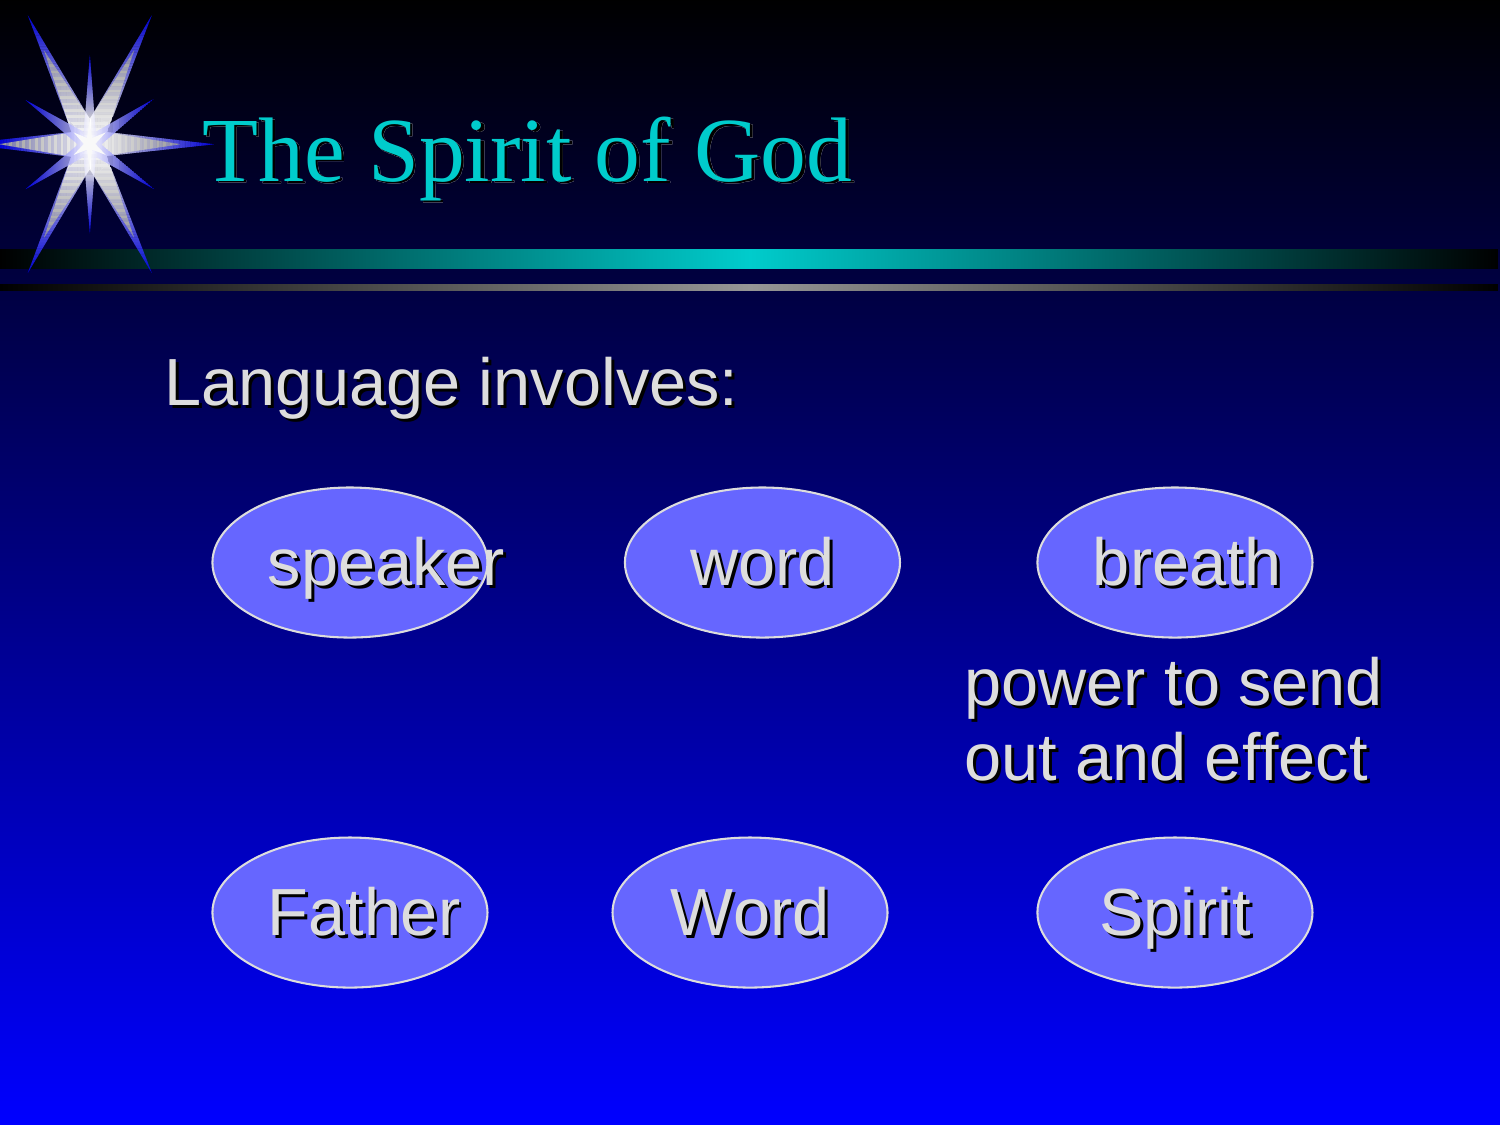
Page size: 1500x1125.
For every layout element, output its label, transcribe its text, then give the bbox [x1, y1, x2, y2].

text_box 20 [38, 239, 49, 245]
text_box Father [212, 837, 488, 988]
title The Spirit of God [187, 56, 1463, 244]
text_box speaker [212, 487, 487, 638]
text_box Spirit [1037, 837, 1313, 988]
text_box 20 [131, 239, 141, 245]
text_box 20 [134, 107, 138, 117]
text_box power to send out and effect [950, 637, 1476, 803]
text_box 20 [181, 140, 187, 148]
text_box Language involves: [150, 337, 888, 428]
text_box 20 [131, 43, 142, 49]
text_box breath [1037, 487, 1313, 637]
text_box 20 [38, 43, 48, 49]
text_box Word [612, 837, 888, 988]
text_box word [624, 487, 901, 638]
